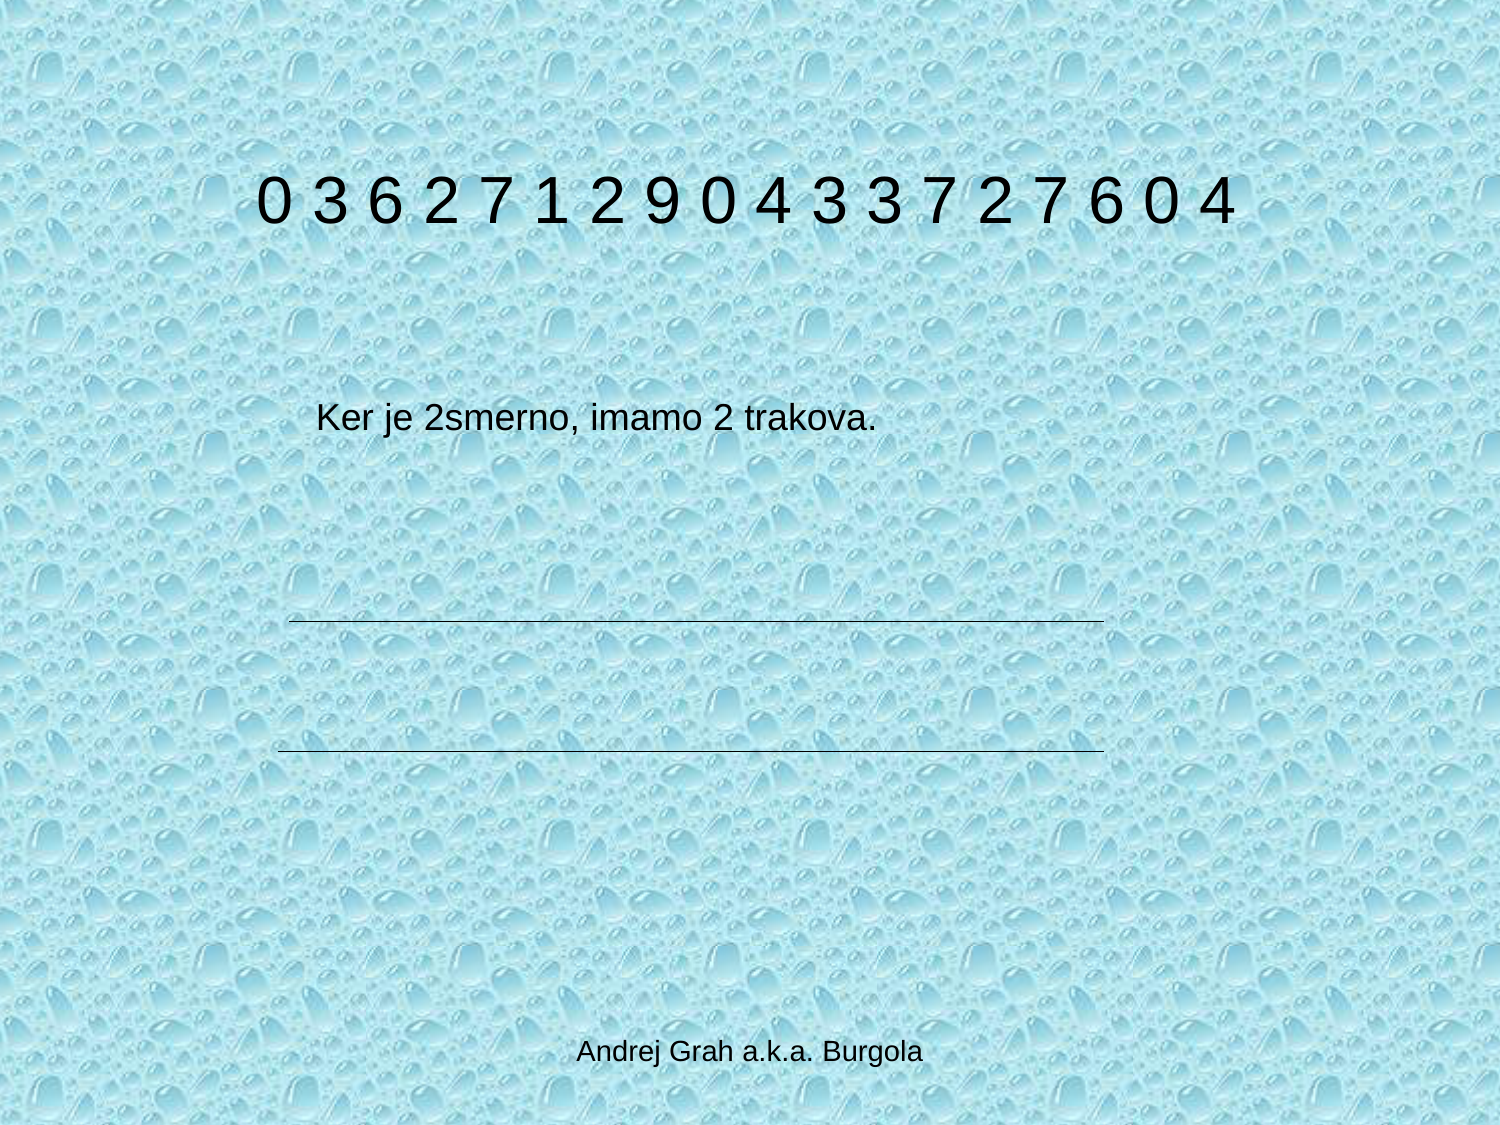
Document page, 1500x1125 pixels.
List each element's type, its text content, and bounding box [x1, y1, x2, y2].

picture [0, 0, 1500, 1125]
text_box 0 3 6 2 7 1 2 9 0 4 3 3 7 2 7 6 0 4 [242, 148, 1294, 245]
text_box Andrej Grah a.k.a. Burgola [512, 1024, 988, 1103]
text_box Ker je 2smerno, imamo 2 trakova. [301, 385, 1270, 446]
